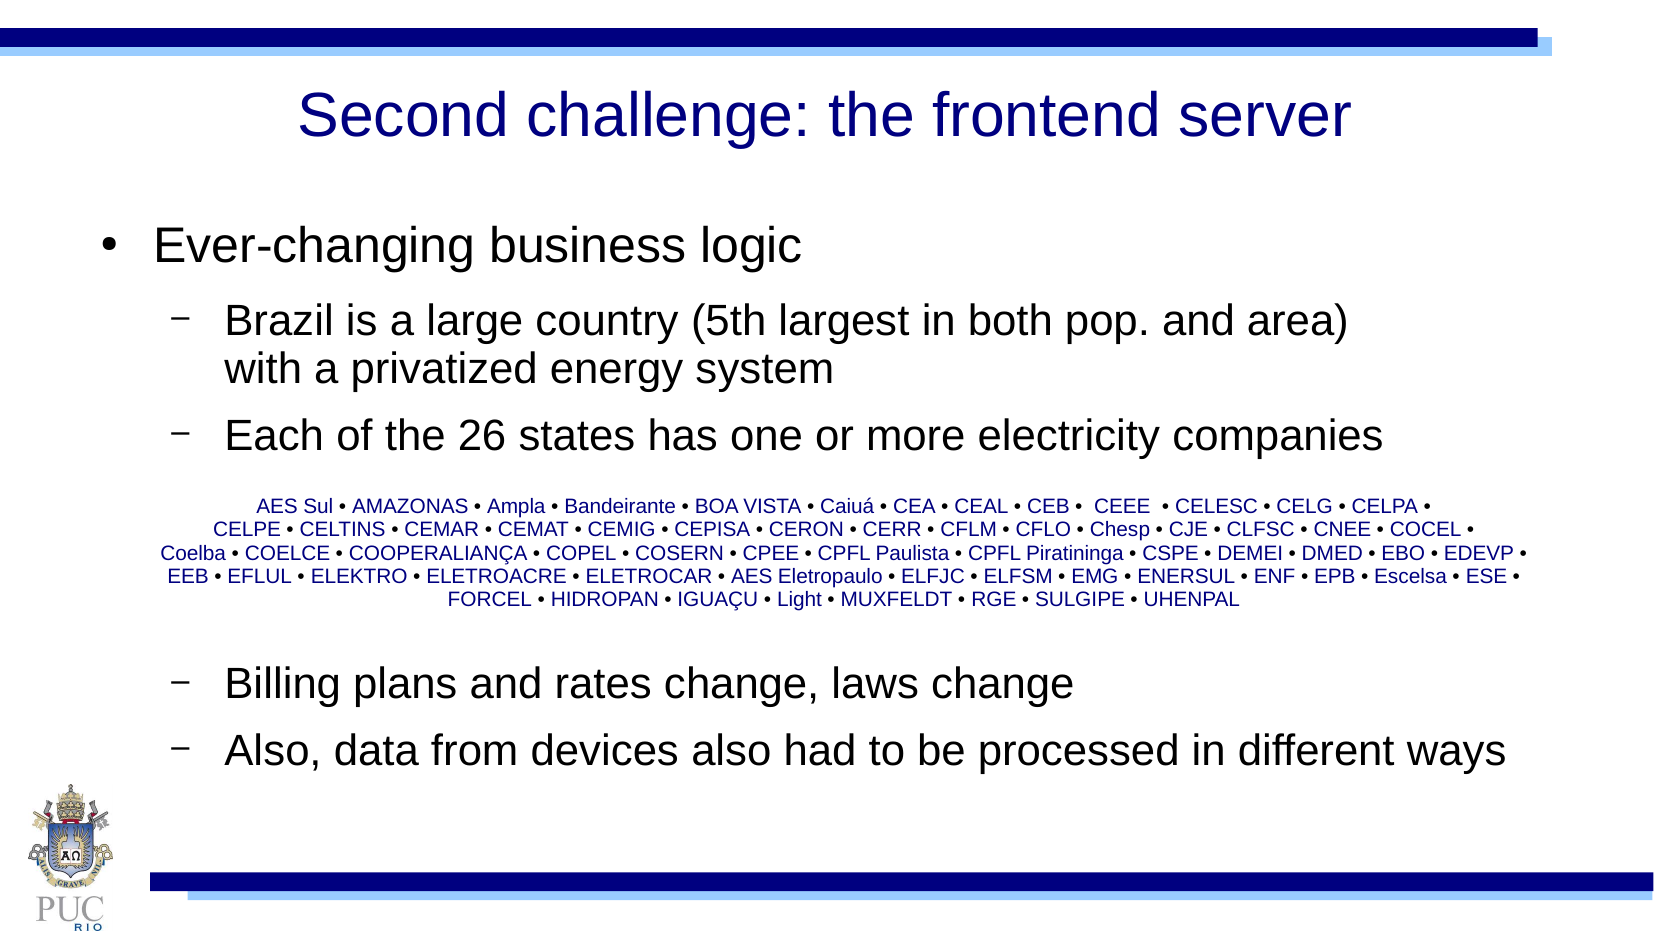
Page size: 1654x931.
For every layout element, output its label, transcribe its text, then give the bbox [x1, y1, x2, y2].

list Ever-changing business logic Brazil is a large country (5th largest in both pop. and area) with a privatized energy system Each of the 26 states has one or more electricity companies Billing plans and rates change, laws change Also, data from devices also had to be processed in different ways [82, 638, 1571, 826]
list Ever-changing business logic Brazil is a large country (5th largest in both pop. and area) with a privatized energy system Each of the 26 states has one or more electricity companies Billing plans and rates change, laws change Also, data from devices also had to be processed in different ways [82, 217, 1571, 487]
picture [28, 784, 113, 931]
title Second challenge: the frontend server [37, 37, 1613, 193]
text_box AES Sul • AMAZONAS • Ampla • Bandeirante • BOA VISTA • Caiuá • CEA • CEAL • CEB • CEEE • CELESC • CELG • CELPA • CELPE • CELTINS • CEMAR • CEMAT • CEMIG • CEPISA • CERON • CERR • CFLM • CFLO • Chesp • CJE • CLFSC • CNEE • COCEL • Coelba • COELCE • COOPERALIANÇA • COPEL • COSERN • CPEE • CPFL Paulista • CPFL Piratininga • CSPE • DEMEI • DMED • EBO • EDEVP • EEB • EFLUL • ELEKTRO • ELETROACRE • ELETROCAR • AES Eletropaulo • ELFJC • ELFSM • EMG • ENERSUL • ENF • EPB • Escelsa • ESE • FORCEL • HIDROPAN • IGUAÇU • Light • MUXFELDT • RGE • SULGIPE • UHENPAL [75, 487, 1613, 638]
